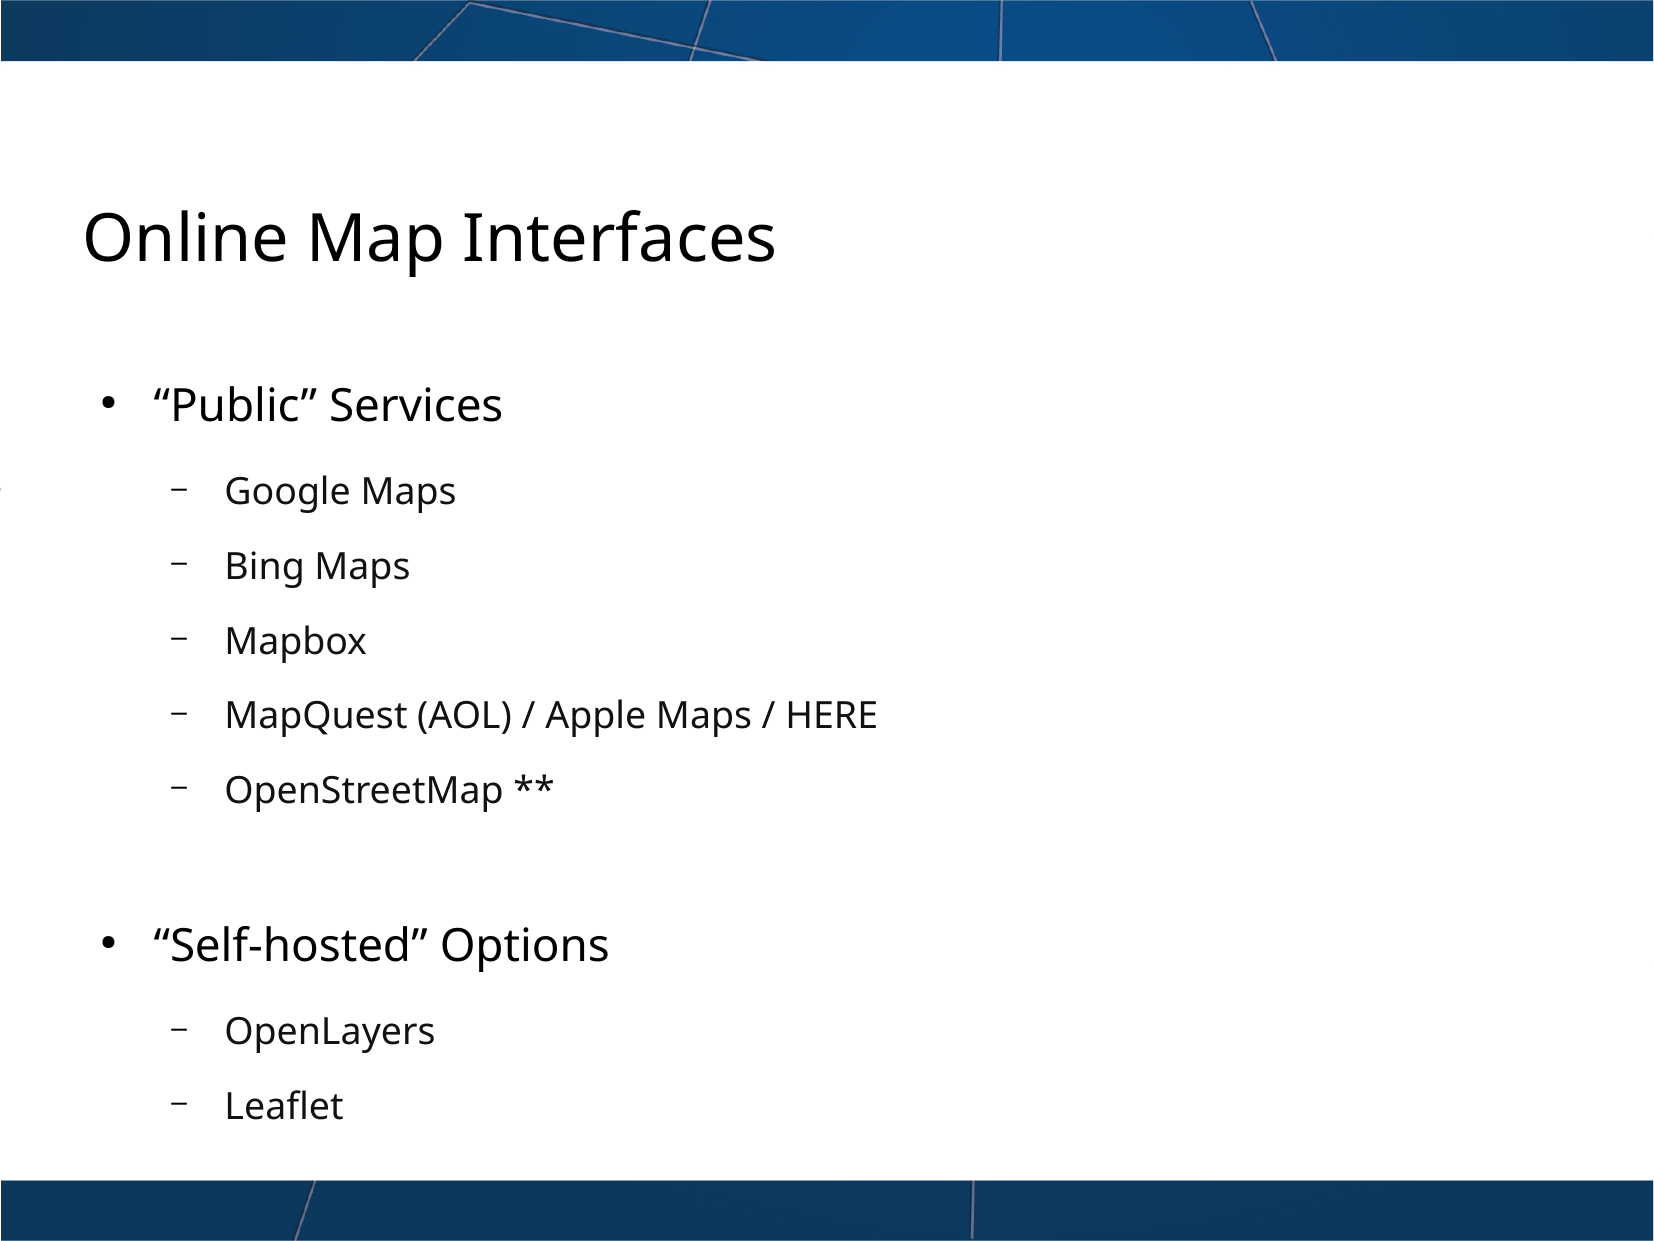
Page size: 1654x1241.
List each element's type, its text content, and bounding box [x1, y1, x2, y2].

picture [0, 0, 1654, 1241]
list “Public” Services Google Maps Bing Maps Mapbox MapQuest (AOL) / Apple Maps / HERE OpenStreetMap ** “Self-hosted” Options OpenLayers Leaflet [82, 372, 1571, 1093]
title Online Map Interfaces [82, 132, 1571, 340]
